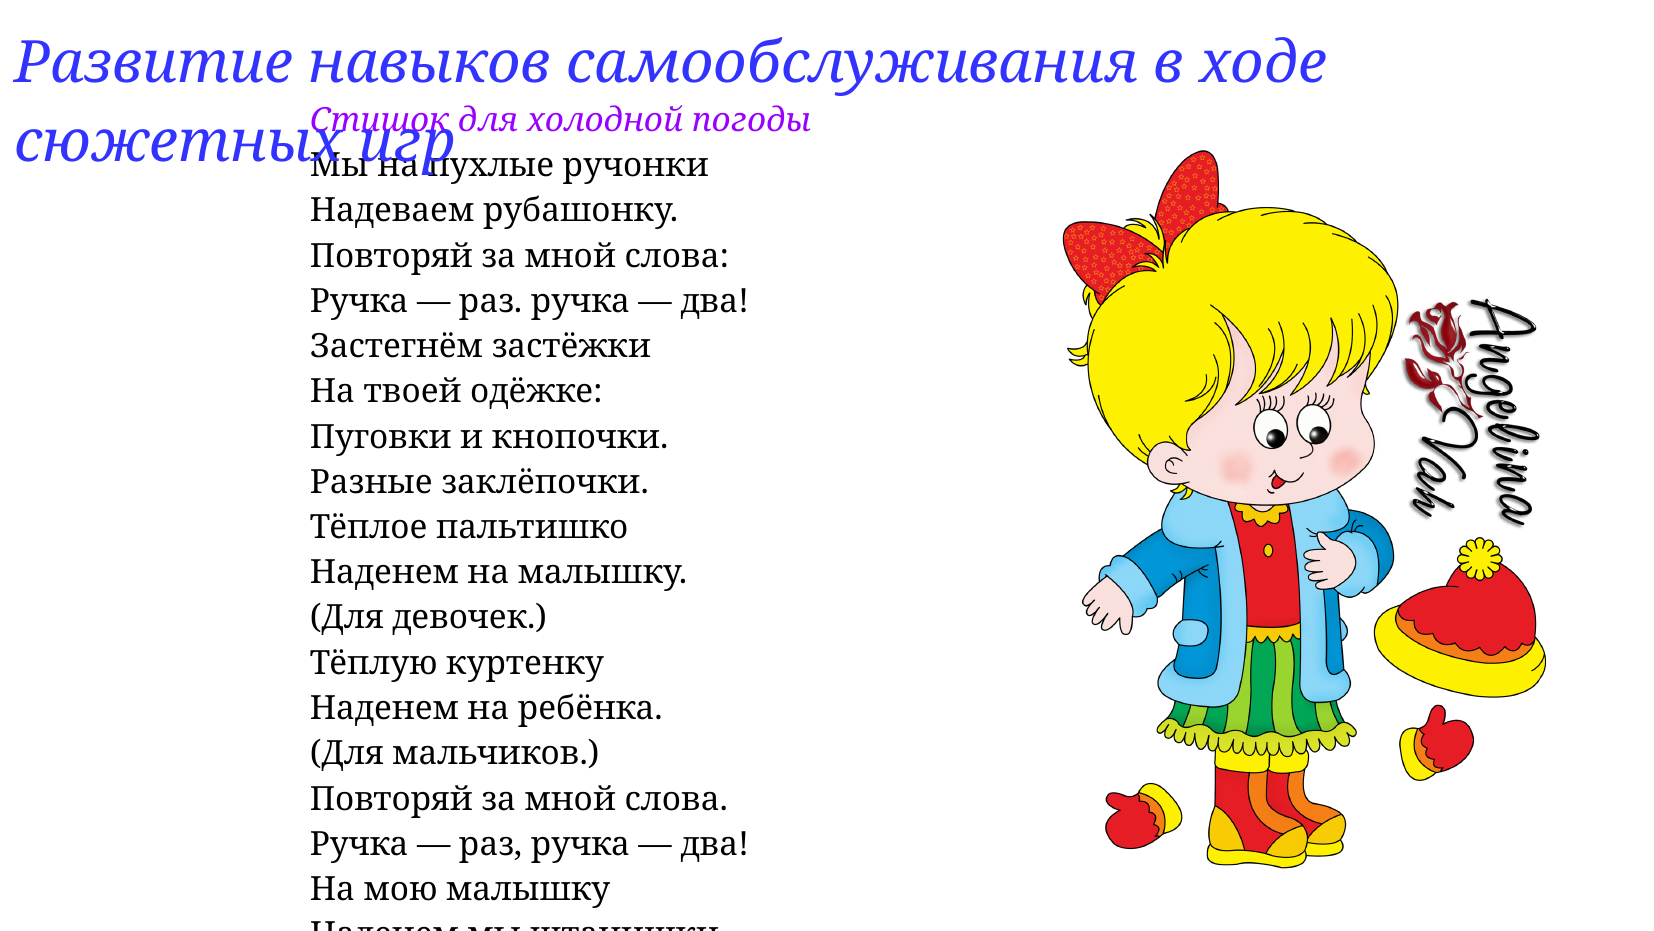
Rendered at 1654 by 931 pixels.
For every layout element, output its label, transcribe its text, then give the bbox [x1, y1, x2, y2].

text_box Стишок для холодной погоды Мы на пухлые ручонки Надеваем рубашонку. Повторяй за мной слова: Ручка — раз. ручка — два! Застегнём застёжки На твоей одёжке: Пуговки и кнопочки. Разные заклёпочки. Тёплое пальтишко Наденем на малышку. (Для девочек.) Тёплую куртенку Наденем на ребёнка. (Для мальчиков.) Повторяй за мной слова. Ручка — раз, ручка — два! На мою малышку Наденем мы штанишки Повторяй за мной слова: Ножка — раз, ножка — два! А теперь на ножки — Носочки и сапожки. Повторяй за мной слова Ножка — раз, ножка — два! [295, 178, 1435, 931]
picture [1062, 147, 1546, 872]
text_box Развитие навыков самообслуживания в ходе сюжетных игр [0, 12, 1654, 178]
